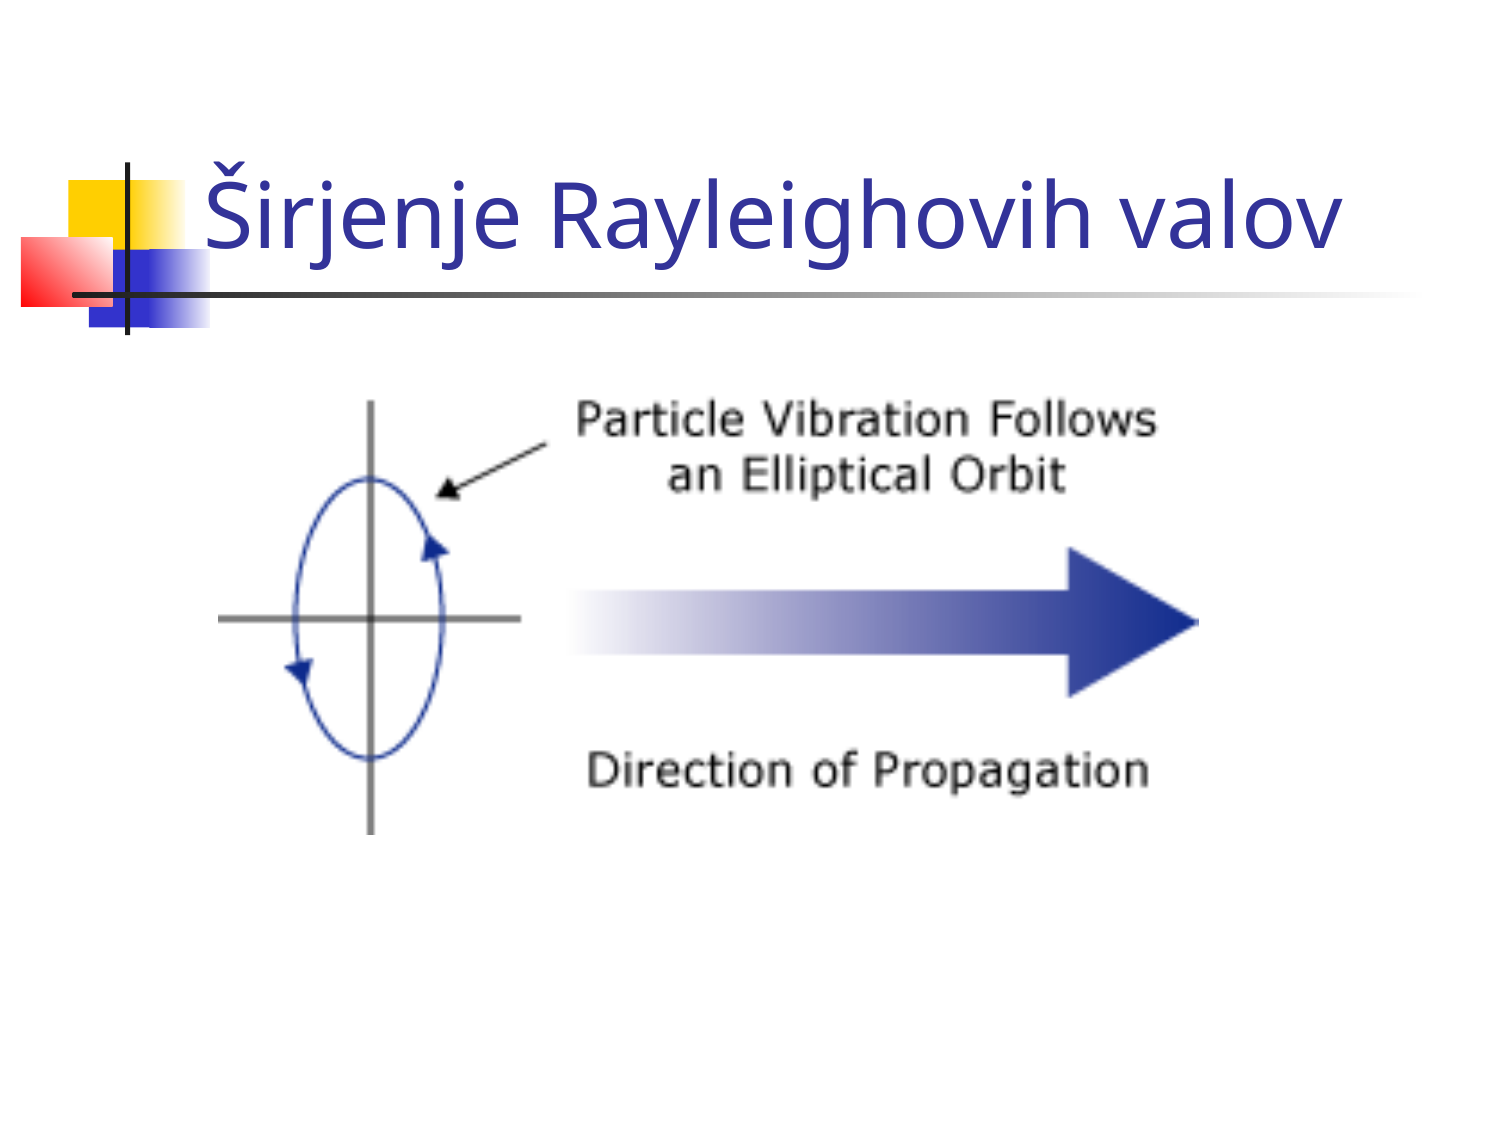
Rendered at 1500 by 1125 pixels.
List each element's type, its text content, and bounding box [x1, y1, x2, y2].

picture [218, 391, 1199, 835]
title Širjenje Rayleighovih valov [188, 35, 1468, 276]
